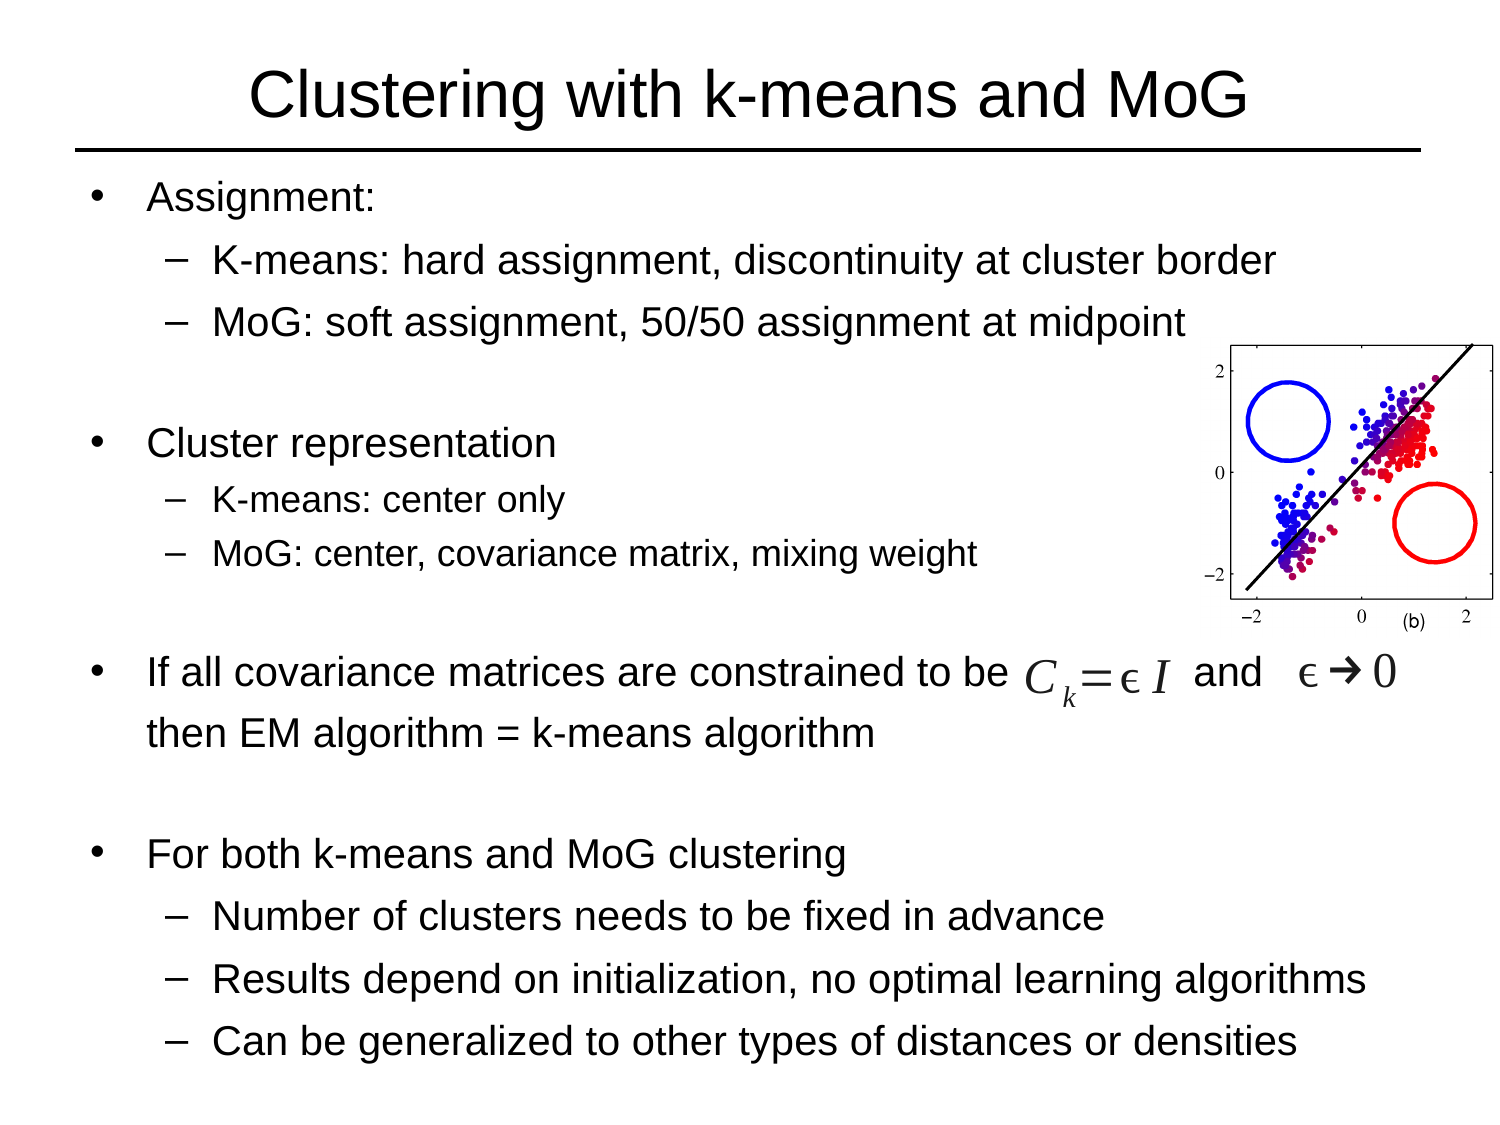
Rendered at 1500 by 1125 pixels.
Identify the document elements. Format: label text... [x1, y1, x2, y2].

chart [1283, 644, 1410, 700]
picture [1200, 337, 1500, 638]
list Assignment: K-means: hard assignment, discontinuity at cluster border MoG: soft assignment, 50/50 assignment at midpoint Cluster representation K-means: center only MoG: center, covariance matrix, mixing weight If all covariance matrices are constrained to be and then EM algorithm = k-means algorithm For both k-means and MoG clustering Number of clusters needs to be fixed in advance Results depend on initialization, no optimal learning algorithms Can be generalized to other types of distances or densities [75, 162, 1426, 1101]
chart [1012, 649, 1179, 713]
title Clustering with k-means and MoG [75, 43, 1426, 139]
